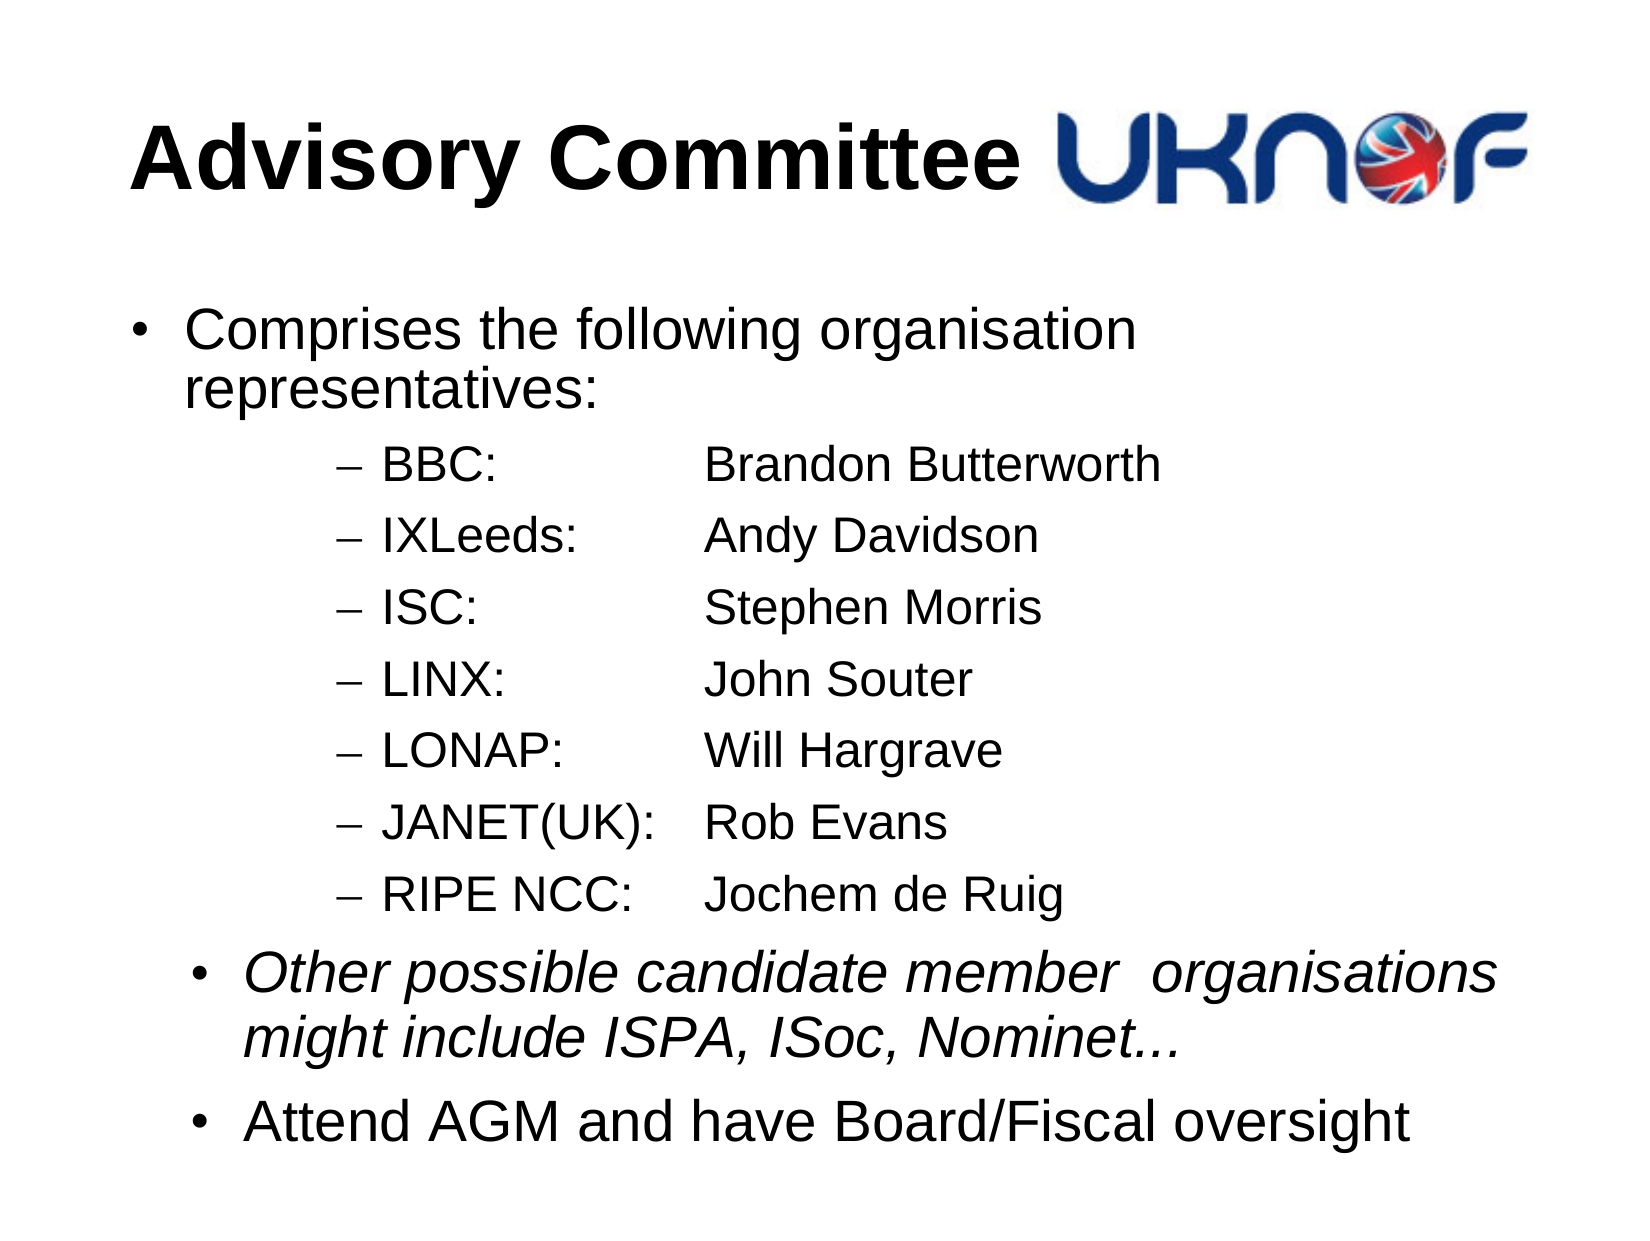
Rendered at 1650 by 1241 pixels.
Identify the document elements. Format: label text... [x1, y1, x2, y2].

title Advisory Committee [88, 55, 1065, 262]
list Comprises the following organisation representatives: BBC: Brandon Butterworth IXLeeds: Andy Davidson ISC: Stephen Morris LINX: John Souter LONAP: Will Hargrave JANET(UK): Rob Evans RIPE NCC: Jochem de Ruig Other possible candidate member organisations might include ISPA, ISoc, Nominet... Attend AGM and have Board/Fiscal oversight [129, 303, 1532, 1161]
picture [1065, 93, 1536, 225]
